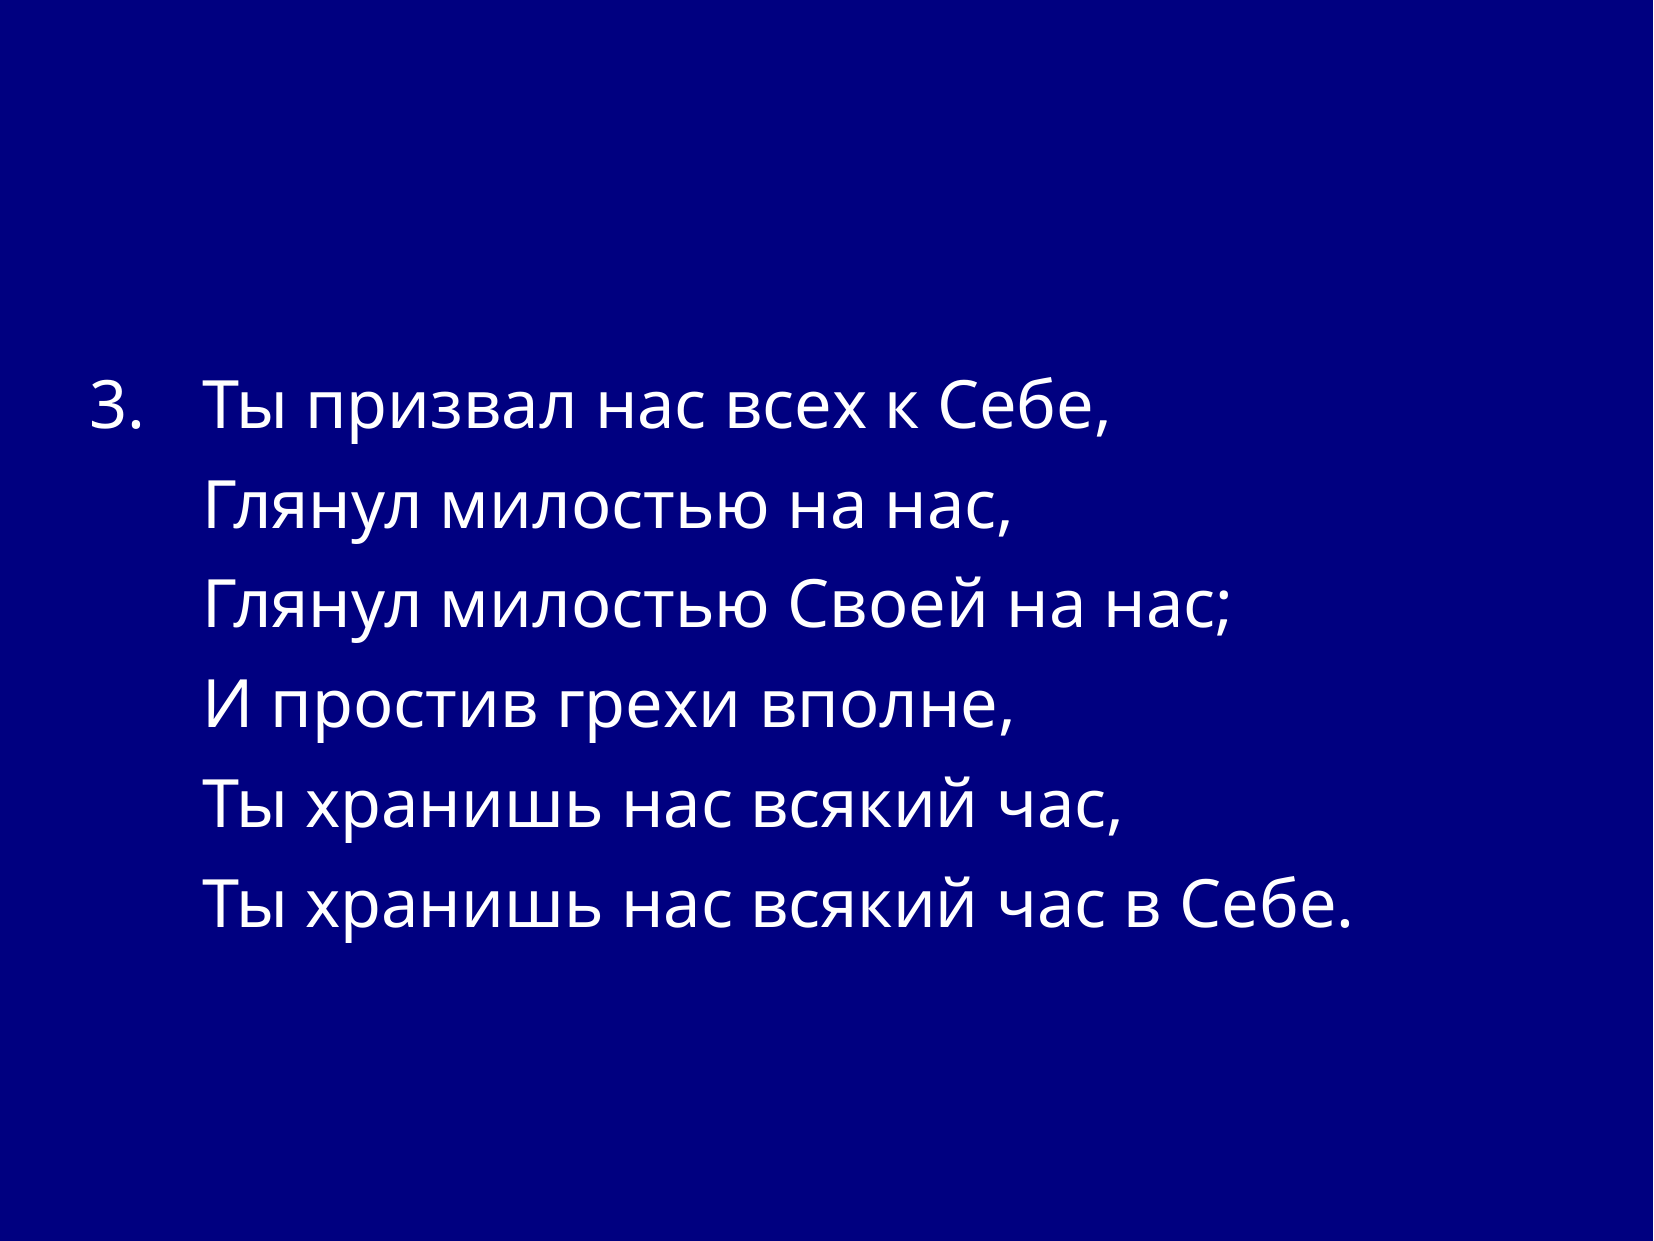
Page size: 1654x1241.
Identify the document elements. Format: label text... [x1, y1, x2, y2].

text_box 3. Ты призвал нас всех к Себе, Глянул милостью на нас, Глянул милостью Своей на нас; И простив грехи вполне, Ты хранишь нас всякий час, Ты хранишь нас всякий час в Себе. [75, 150, 1576, 1163]
